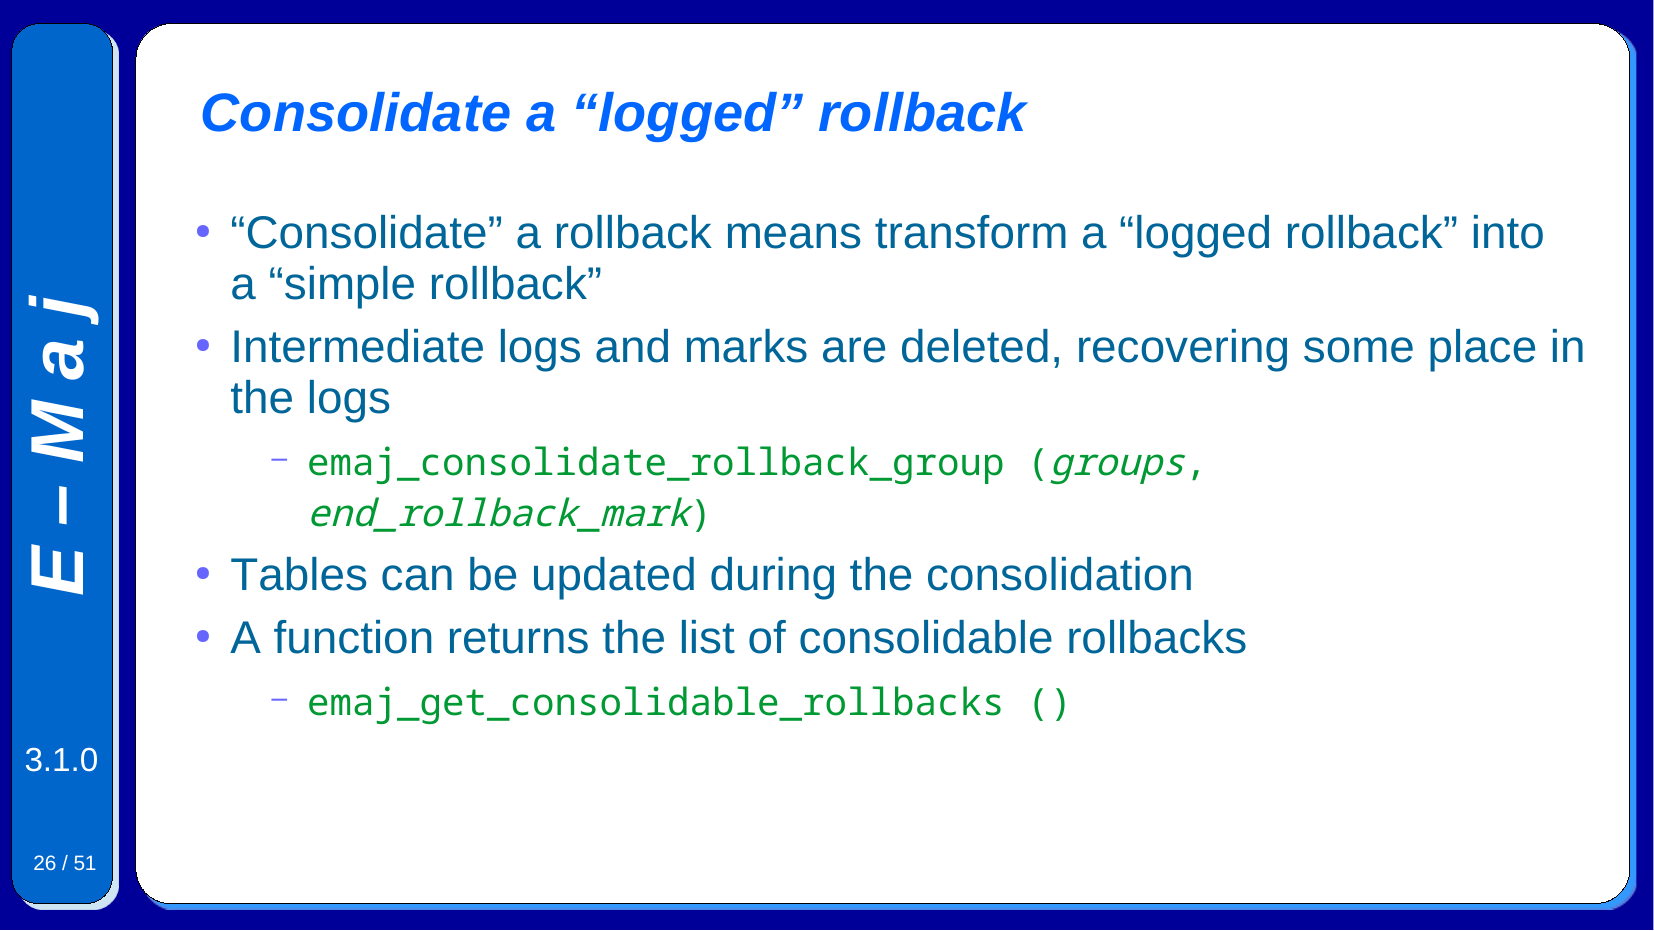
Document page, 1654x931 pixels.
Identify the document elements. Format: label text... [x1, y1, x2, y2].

list “Consolidate” a rollback means transform a “logged rollback” into a “simple rollback” Intermediate logs and marks are deleted, recovering some place in the logs emaj_consolidate_rollback_group (groups, end_rollback_mark) Tables can be updated during the consolidation A function returns the list of consolidable rollbacks emaj_get_consolidable_rollbacks () [177, 206, 1587, 827]
title Consolidate a “logged” rollback [200, 34, 1575, 191]
